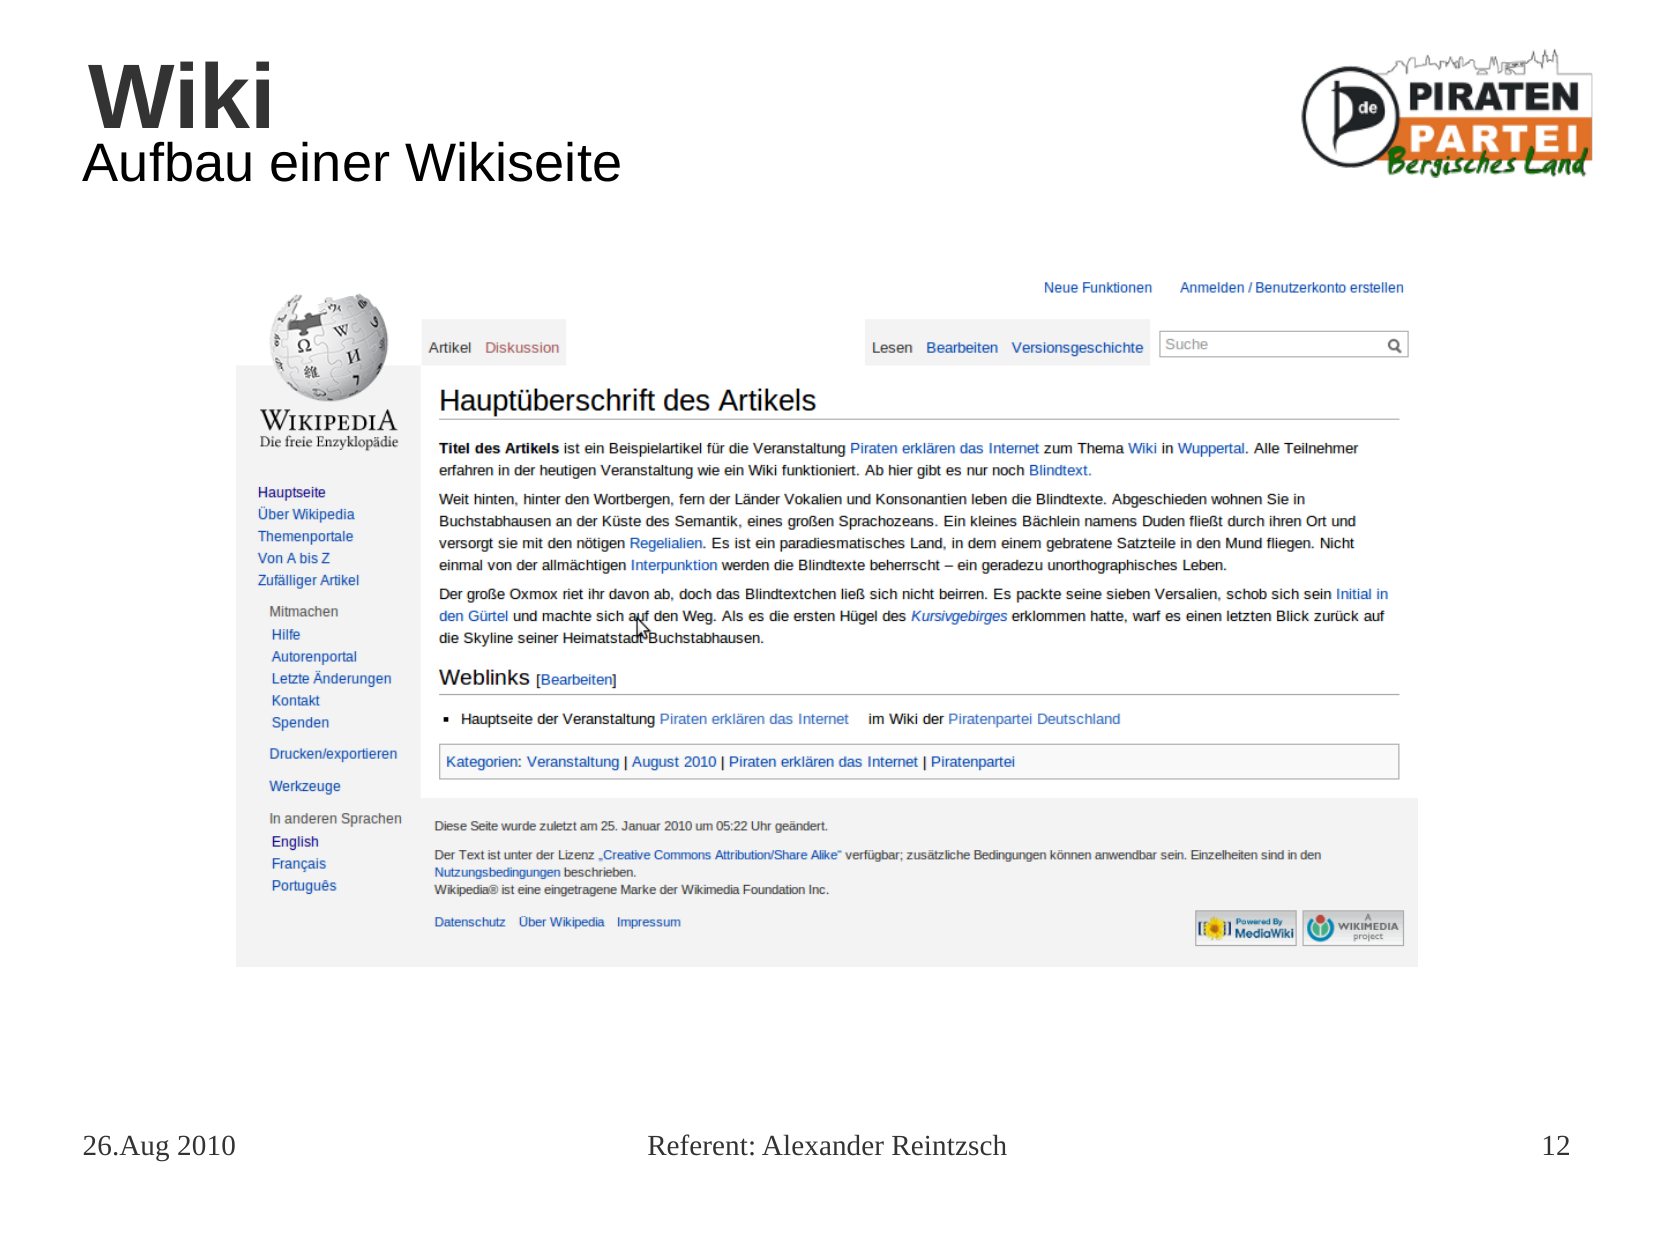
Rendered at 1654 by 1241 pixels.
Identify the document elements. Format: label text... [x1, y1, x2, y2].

picture [236, 273, 1418, 967]
picture [1299, 48, 1595, 178]
title Aufbau einer Wikiseite [82, 118, 1300, 207]
